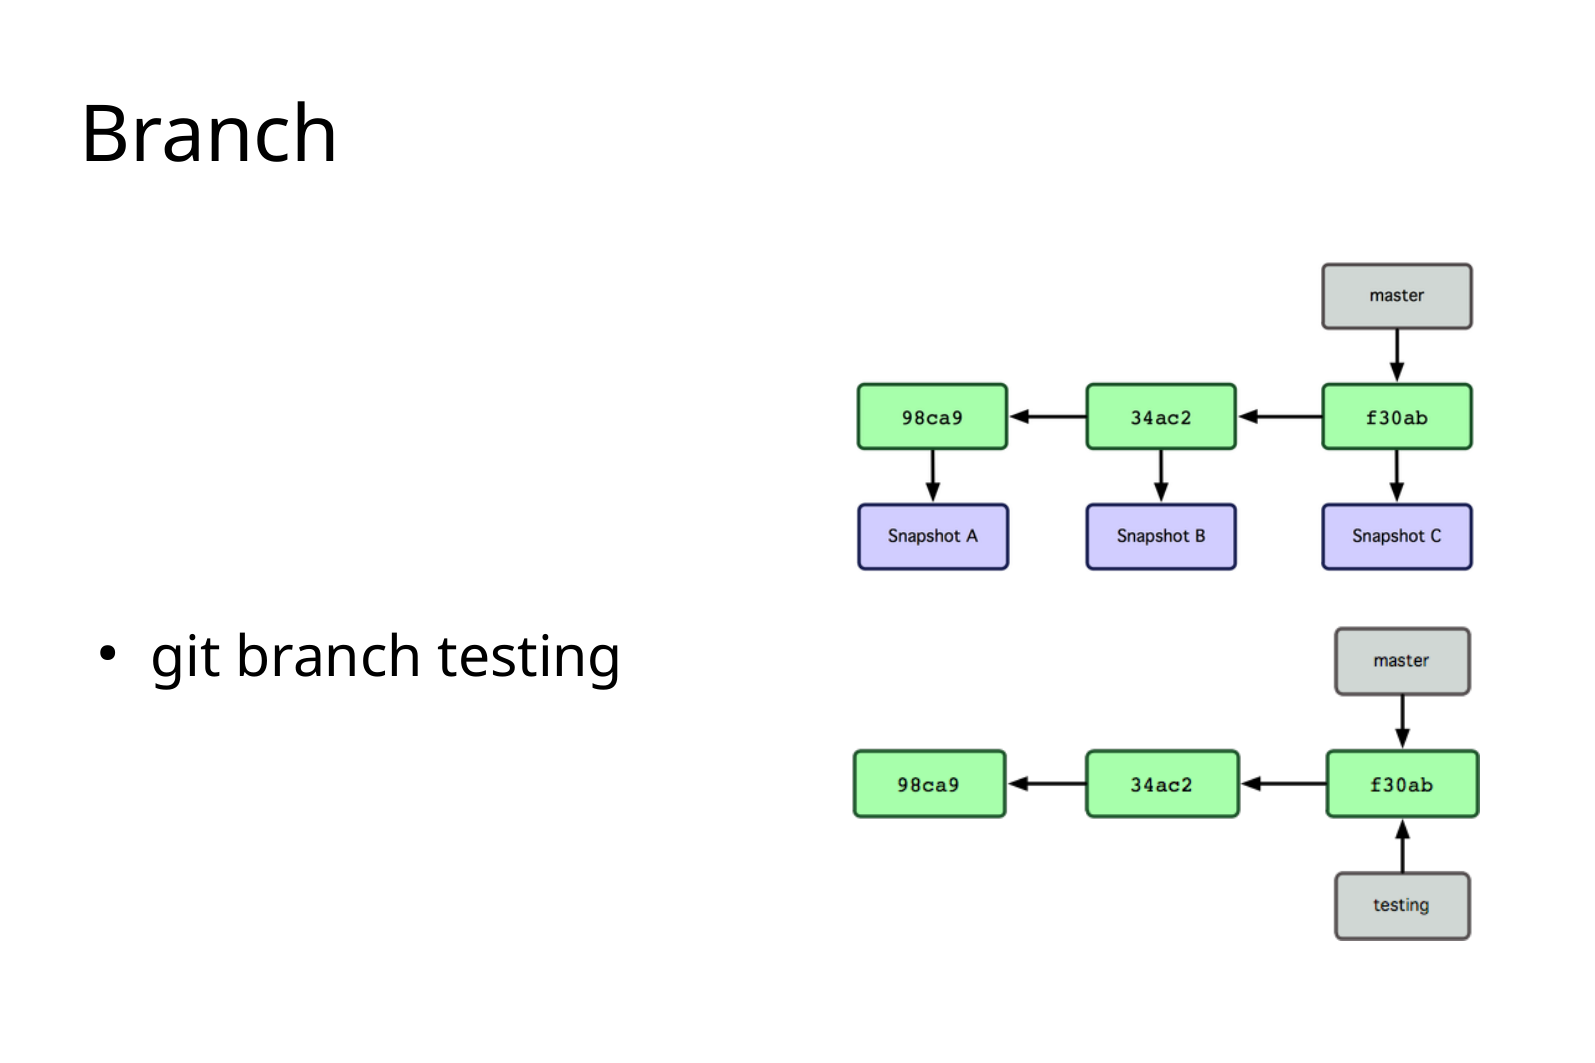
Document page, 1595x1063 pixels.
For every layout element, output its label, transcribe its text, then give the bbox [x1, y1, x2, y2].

picture [850, 624, 1480, 941]
list git branch testing [79, 615, 780, 950]
title Branch [79, 42, 1515, 220]
picture [855, 260, 1475, 572]
